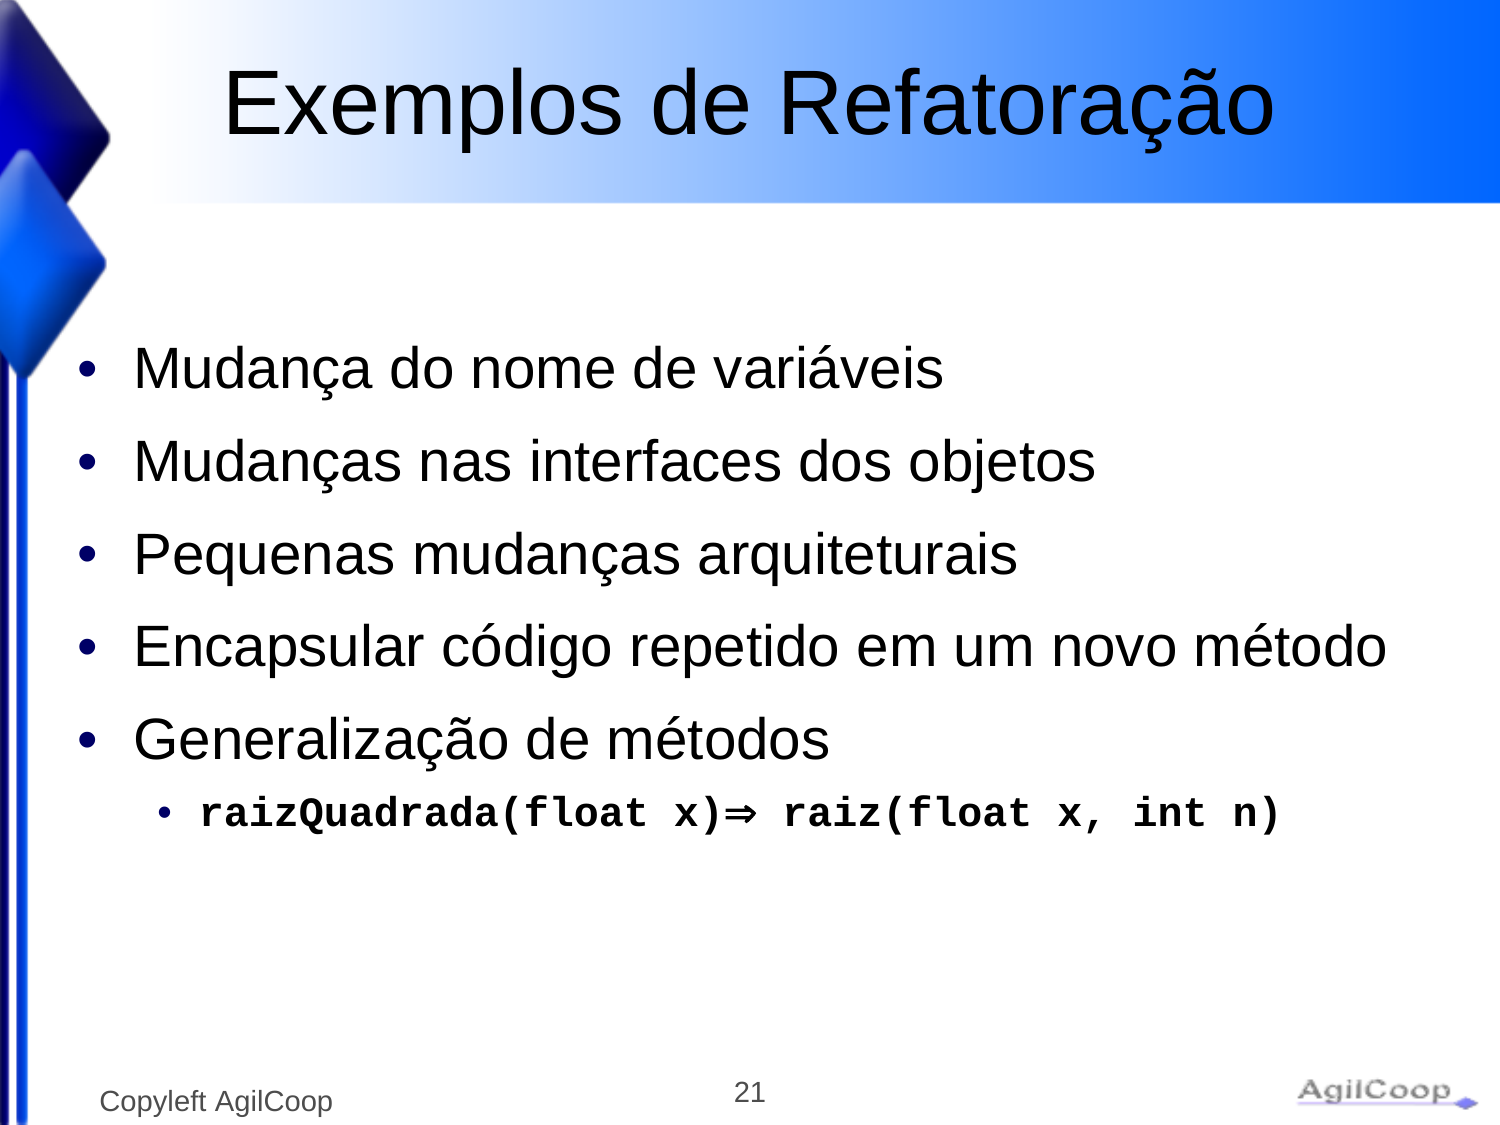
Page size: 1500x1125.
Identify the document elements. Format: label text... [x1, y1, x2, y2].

list Mudança do nome de variáveis Mudanças nas interfaces dos objetos Pequenas mudanças arquiteturais Encapsular código repetido em um novo método Generalização de métodos raizQuadrada(float x) raiz(float x, int n) [62, 315, 1500, 1001]
picture [0, 0, 1500, 1125]
title Exemplos de Refatoração [75, 8, 1426, 197]
